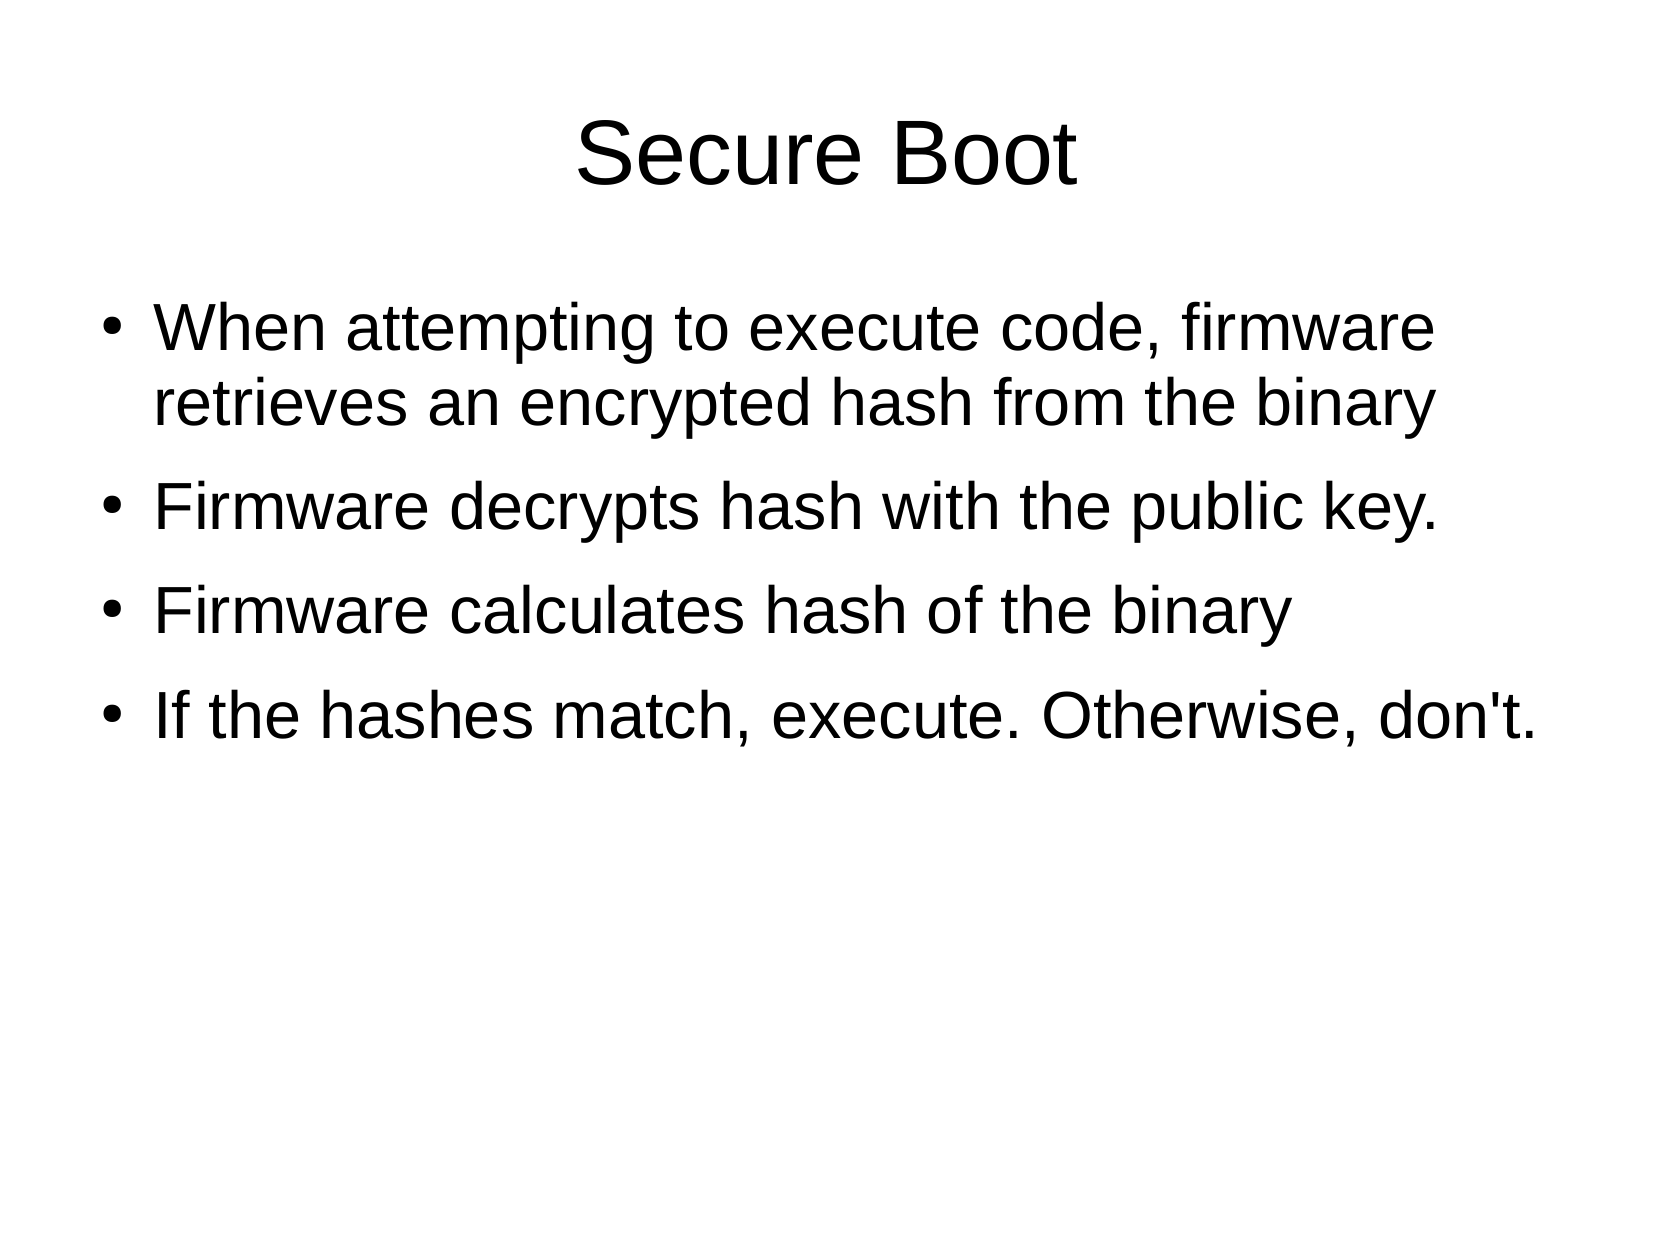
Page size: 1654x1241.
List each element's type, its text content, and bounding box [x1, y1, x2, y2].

title Secure Boot [82, 49, 1571, 257]
list When attempting to execute code, firmware retrieves an encrypted hash from the binary Firmware decrypts hash with the public key. Firmware calculates hash of the binary If the hashes match, execute. Otherwise, don't. [82, 290, 1571, 1109]
